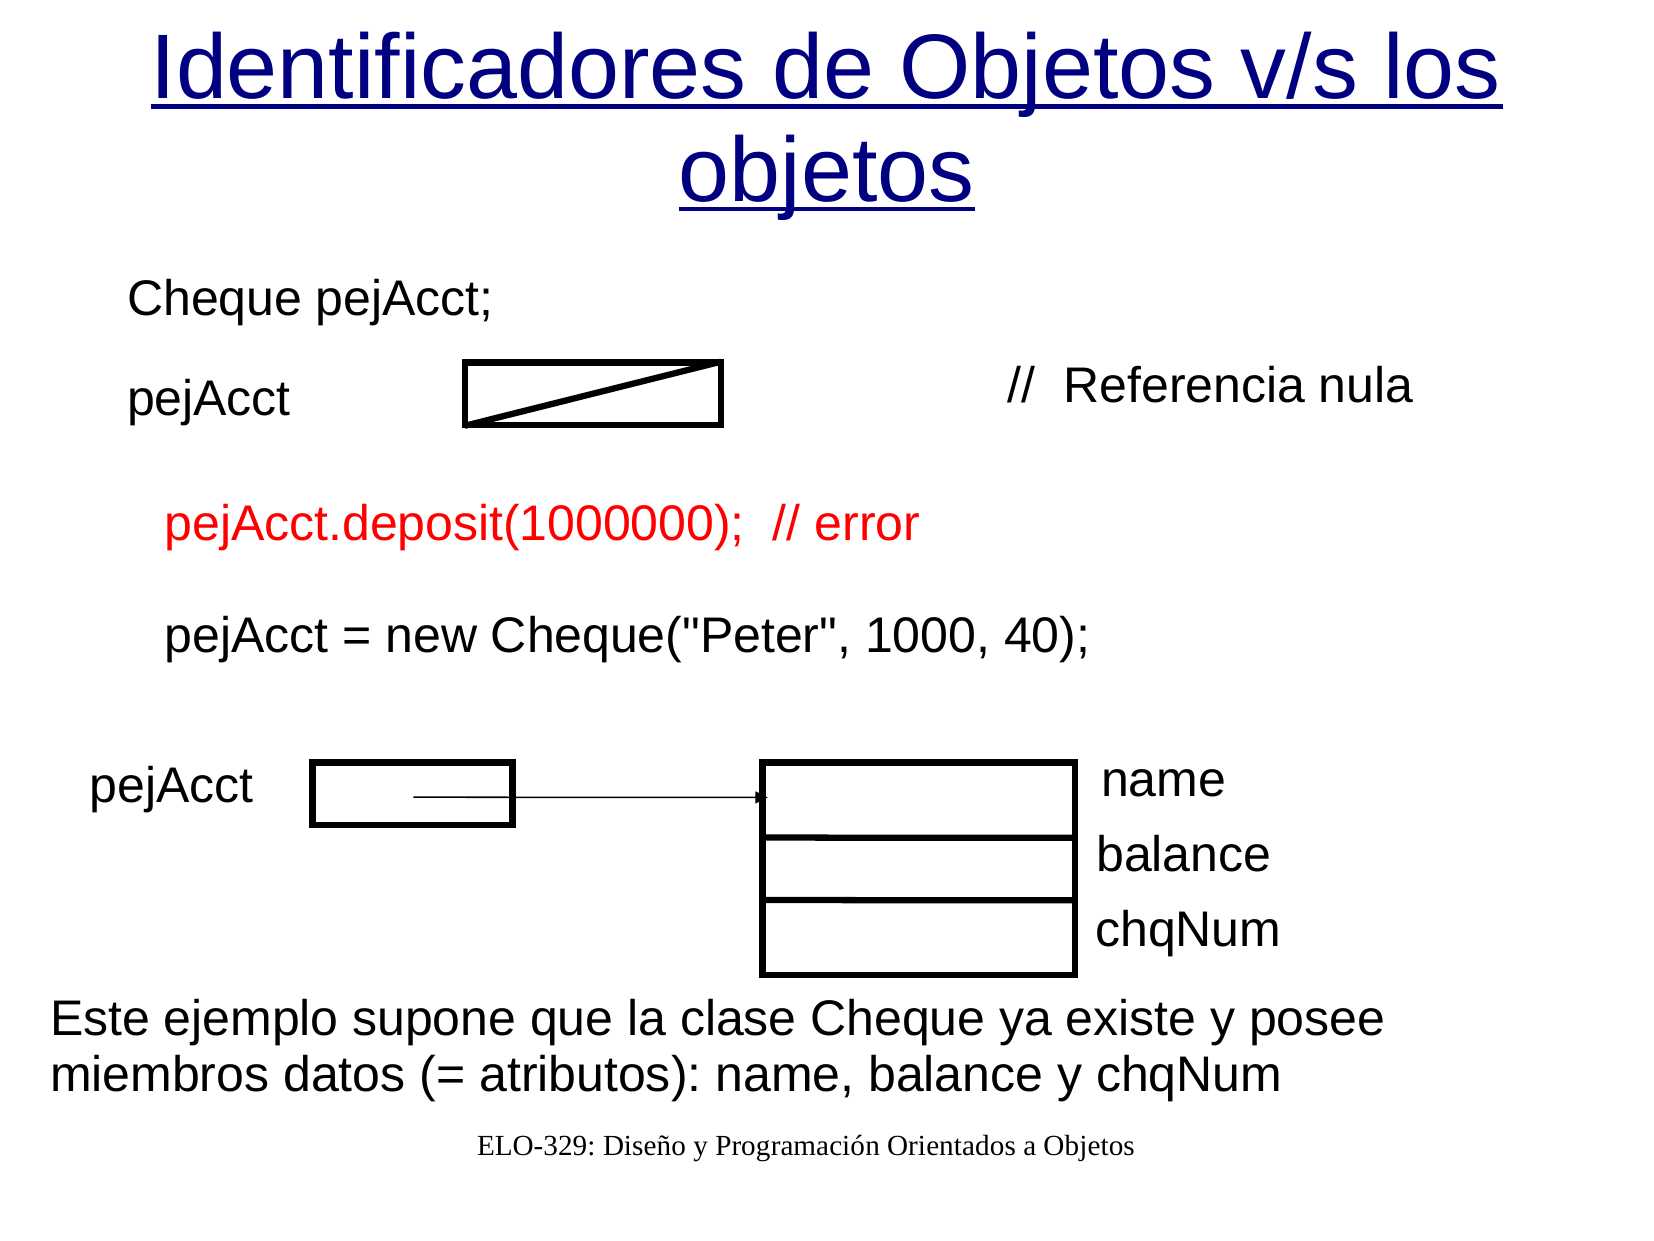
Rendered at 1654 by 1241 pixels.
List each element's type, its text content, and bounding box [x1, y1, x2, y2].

text_box pejAcct = new Cheque("Peter", 1000, 40); [150, 599, 1248, 672]
text_box pejAcct [112, 362, 369, 434]
text_box Este ejemplo supone que la clase Cheque ya existe y posee miembros datos (= atributos): name, balance y chqNum [35, 983, 1401, 1110]
text_box balance [1081, 819, 1287, 891]
text_box name [1086, 744, 1241, 816]
text_box chqNum [1080, 894, 1297, 966]
title Identificadores de Objetos v/s los objetos [82, 4, 1571, 233]
text_box pejAcct [75, 750, 295, 822]
text_box // Referencia nula [993, 350, 1538, 422]
text_box Cheque pejAcct; [112, 262, 625, 334]
text_box pejAcct.deposit(1000000); // error [149, 487, 1114, 559]
